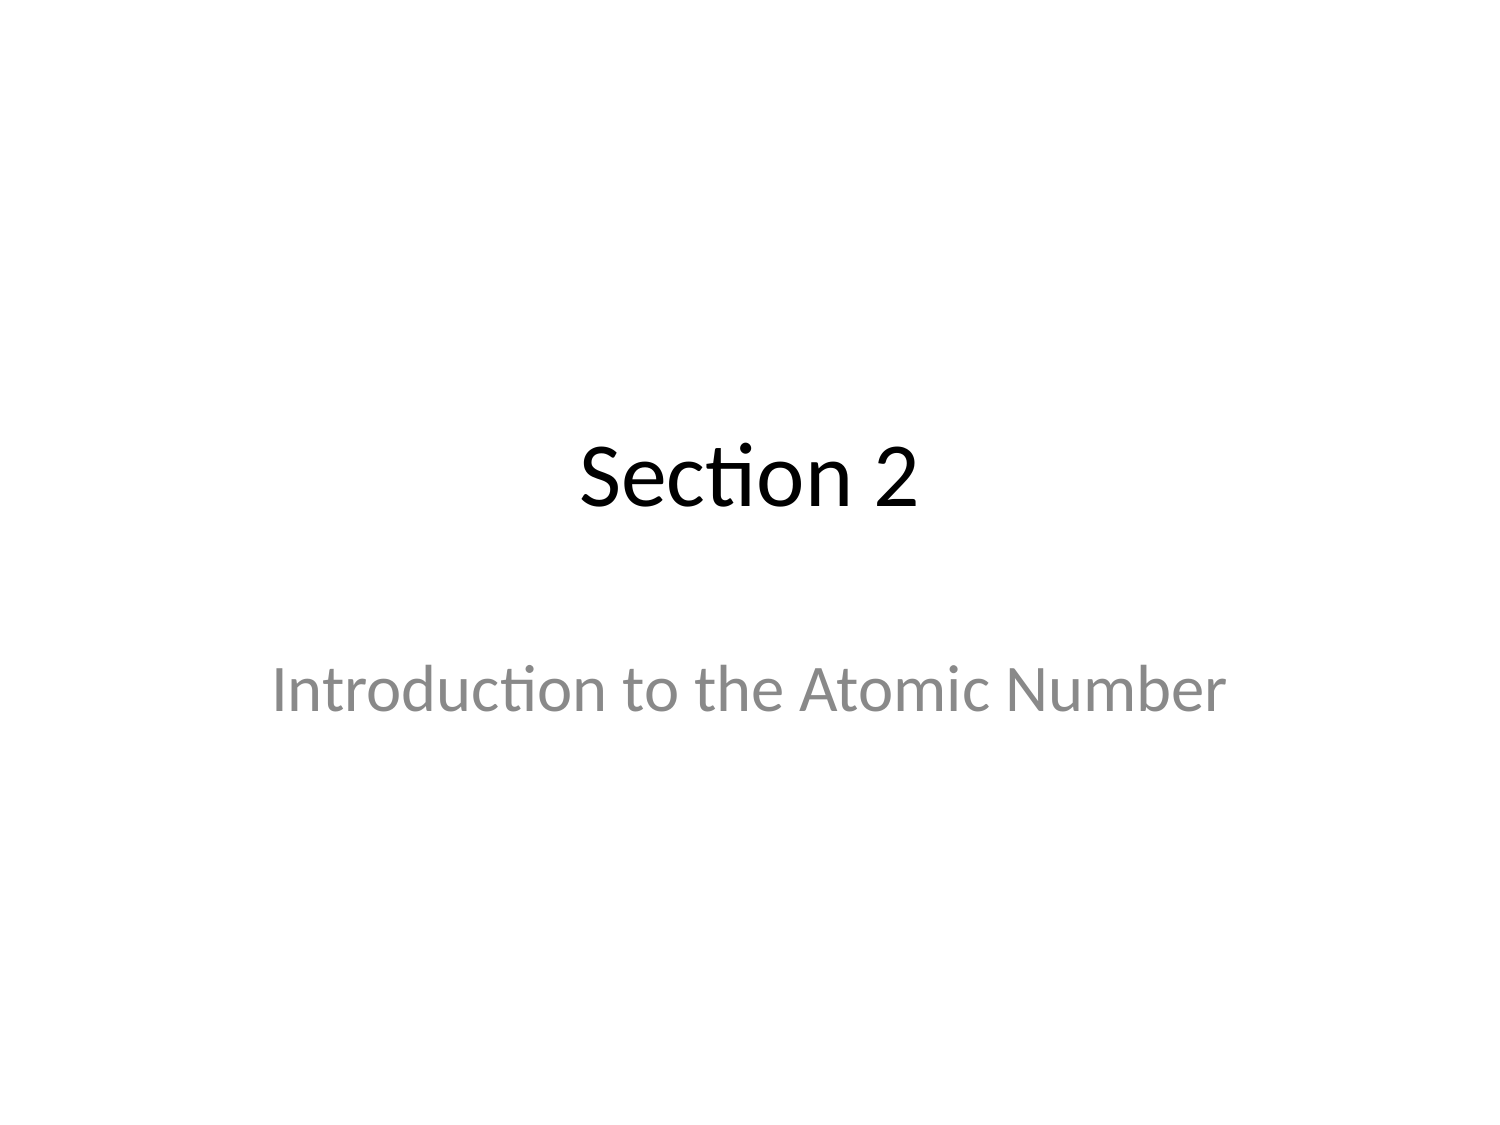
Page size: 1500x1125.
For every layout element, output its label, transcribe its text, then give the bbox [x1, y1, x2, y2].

subtitle Introduction to the Atomic Number [225, 637, 1275, 925]
title Section 2 [112, 349, 1388, 591]
